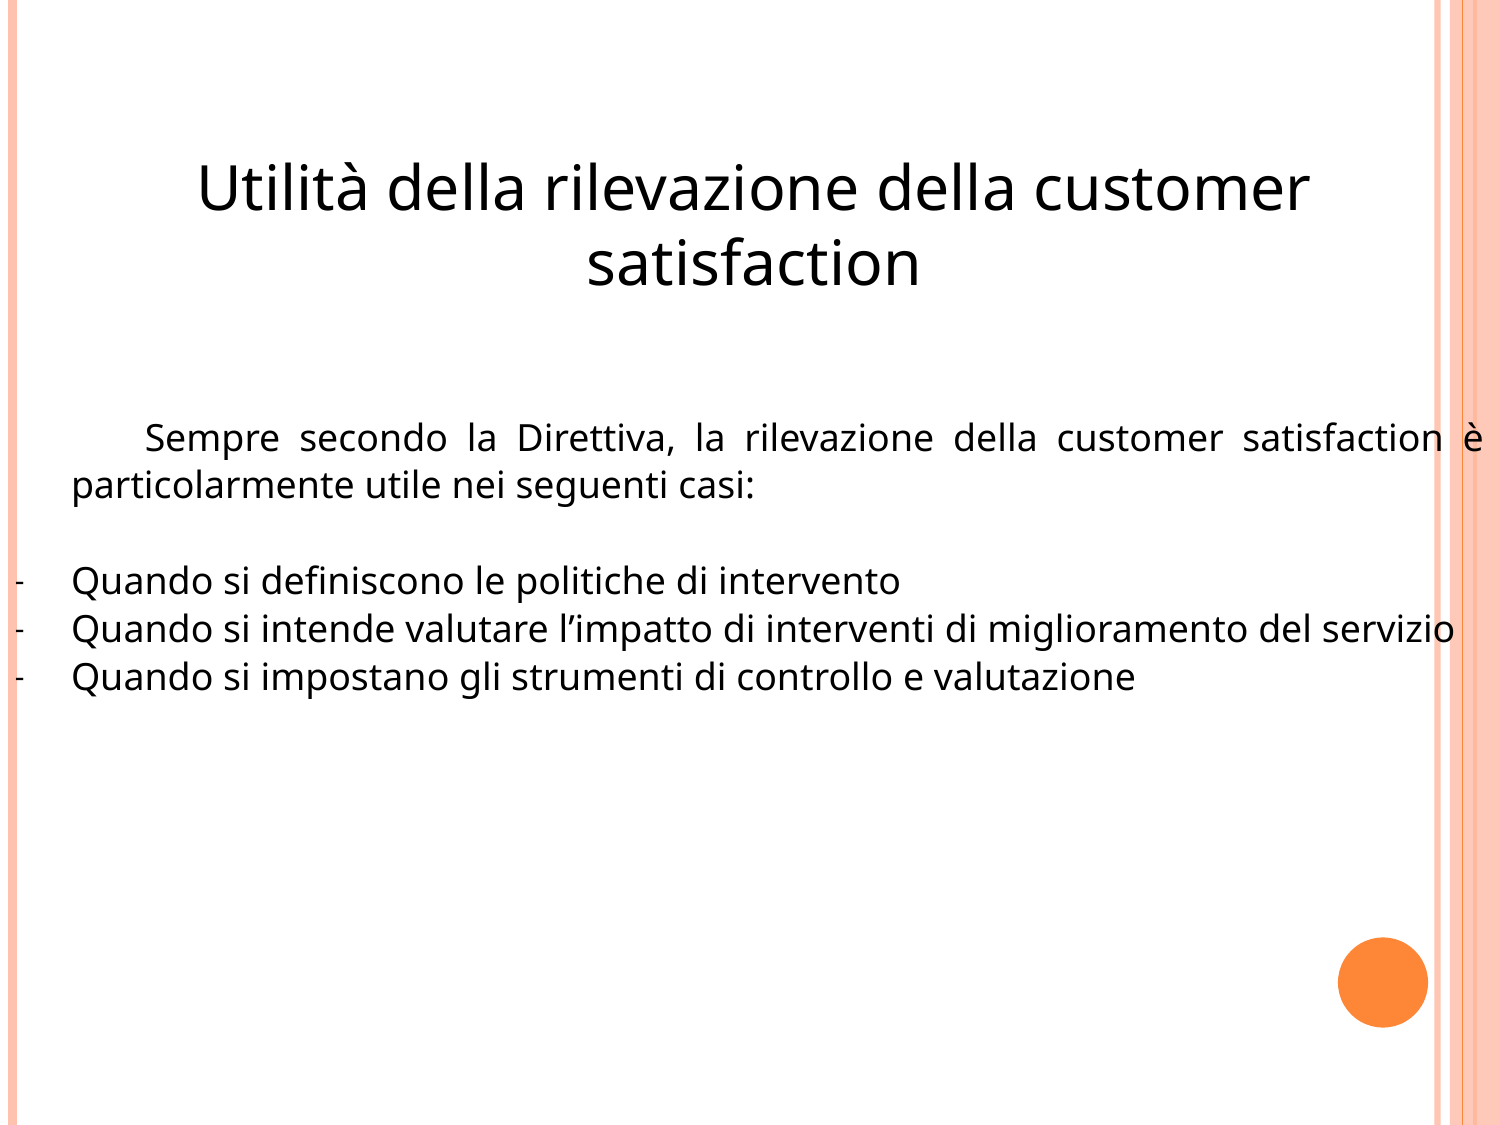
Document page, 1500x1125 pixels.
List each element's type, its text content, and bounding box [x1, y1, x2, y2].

text_box Utilità della rilevazione della customer satisfaction [117, 128, 1393, 317]
text_box Sempre secondo la Direttiva, la rilevazione della customer satisfaction è particolarmente utile nei seguenti casi: Quando si definiscono le politiche di intervento Quando si intende valutare l’impatto di interventi di miglioramento del servizio Quando si impostano gli strumenti di controllo e valutazione [0, 386, 1500, 848]
